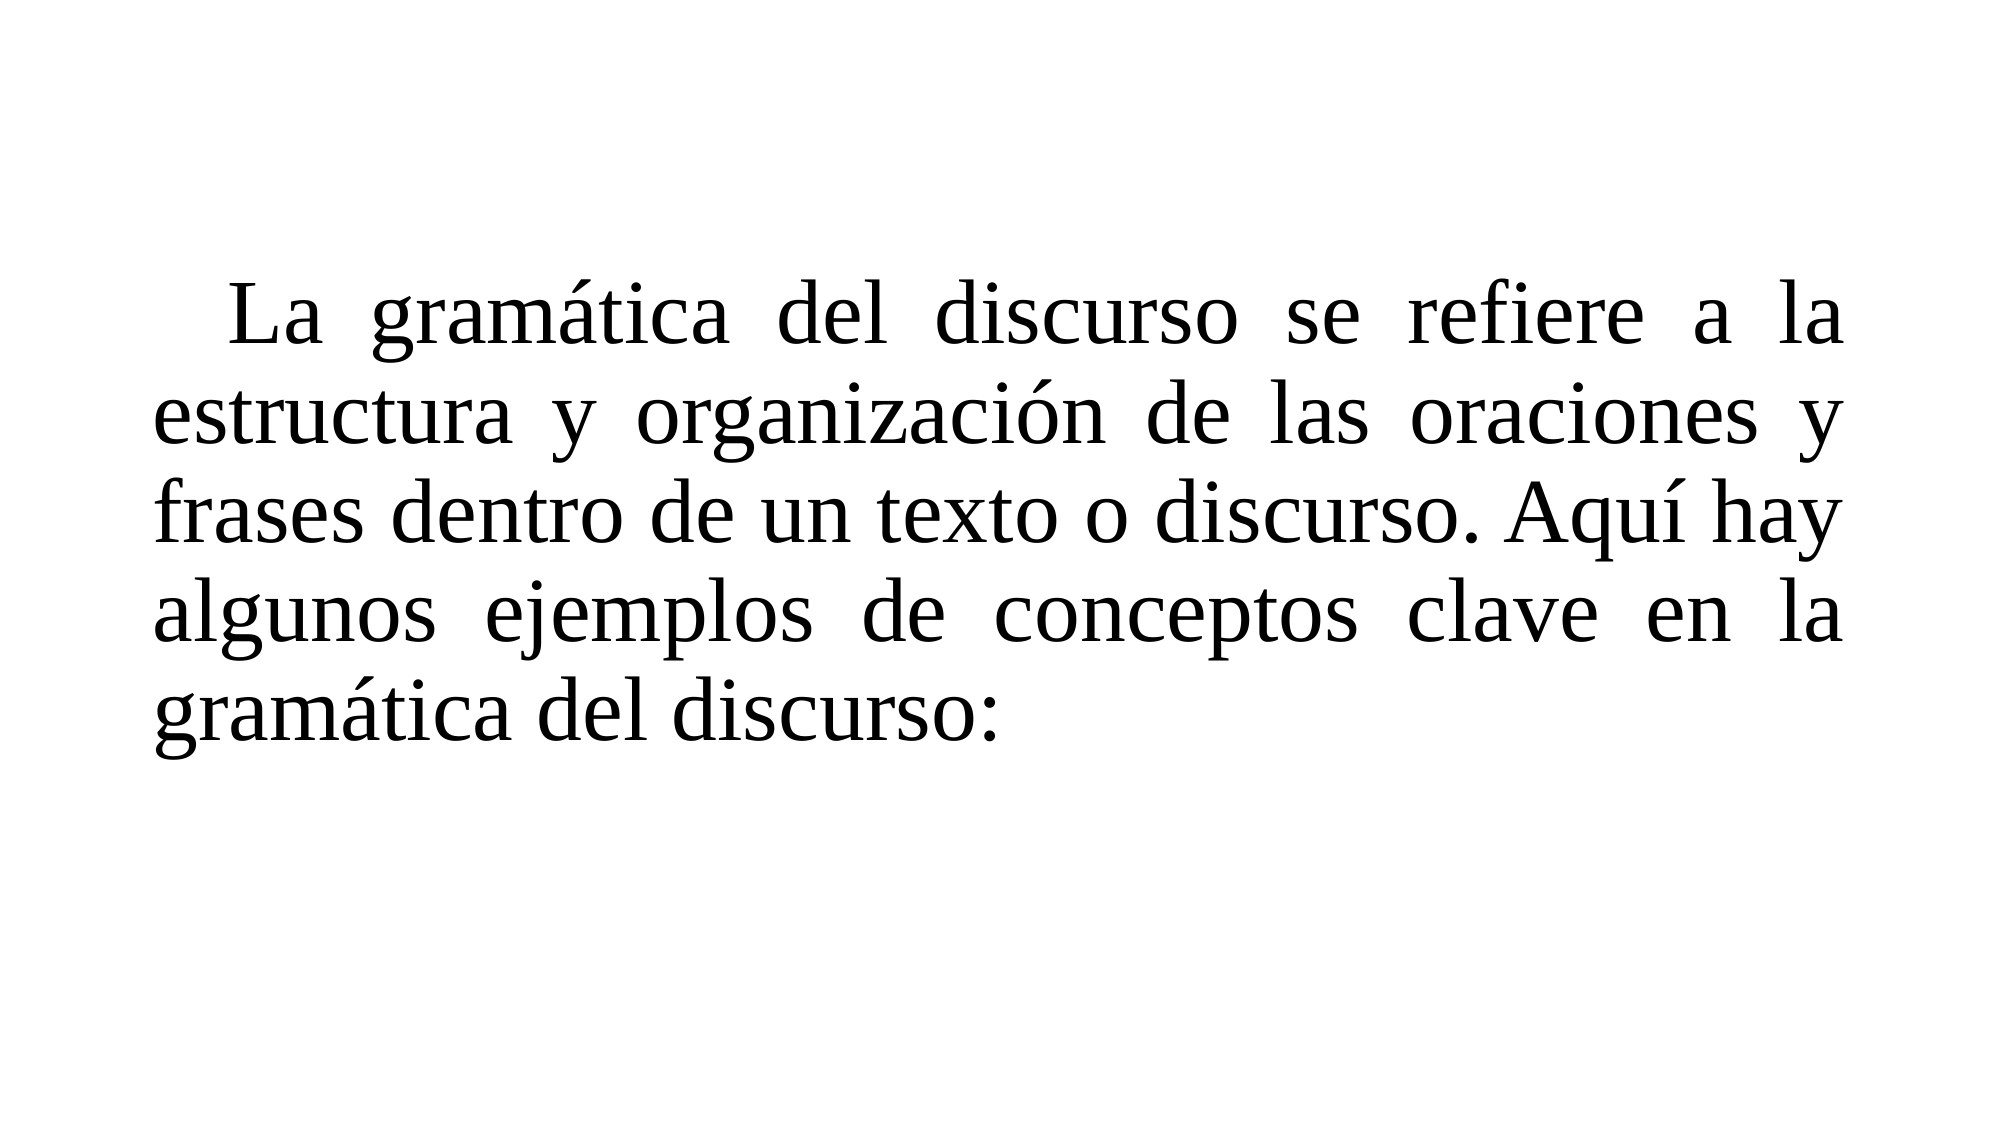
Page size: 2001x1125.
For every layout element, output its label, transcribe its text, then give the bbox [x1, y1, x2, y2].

list La gramática del discurso se refiere a la estructura y organización de las oraciones y frases dentro de un texto o discurso. Aquí hay algunos ejemplos de conceptos clave en la gramática del discurso: [137, 146, 1863, 1014]
